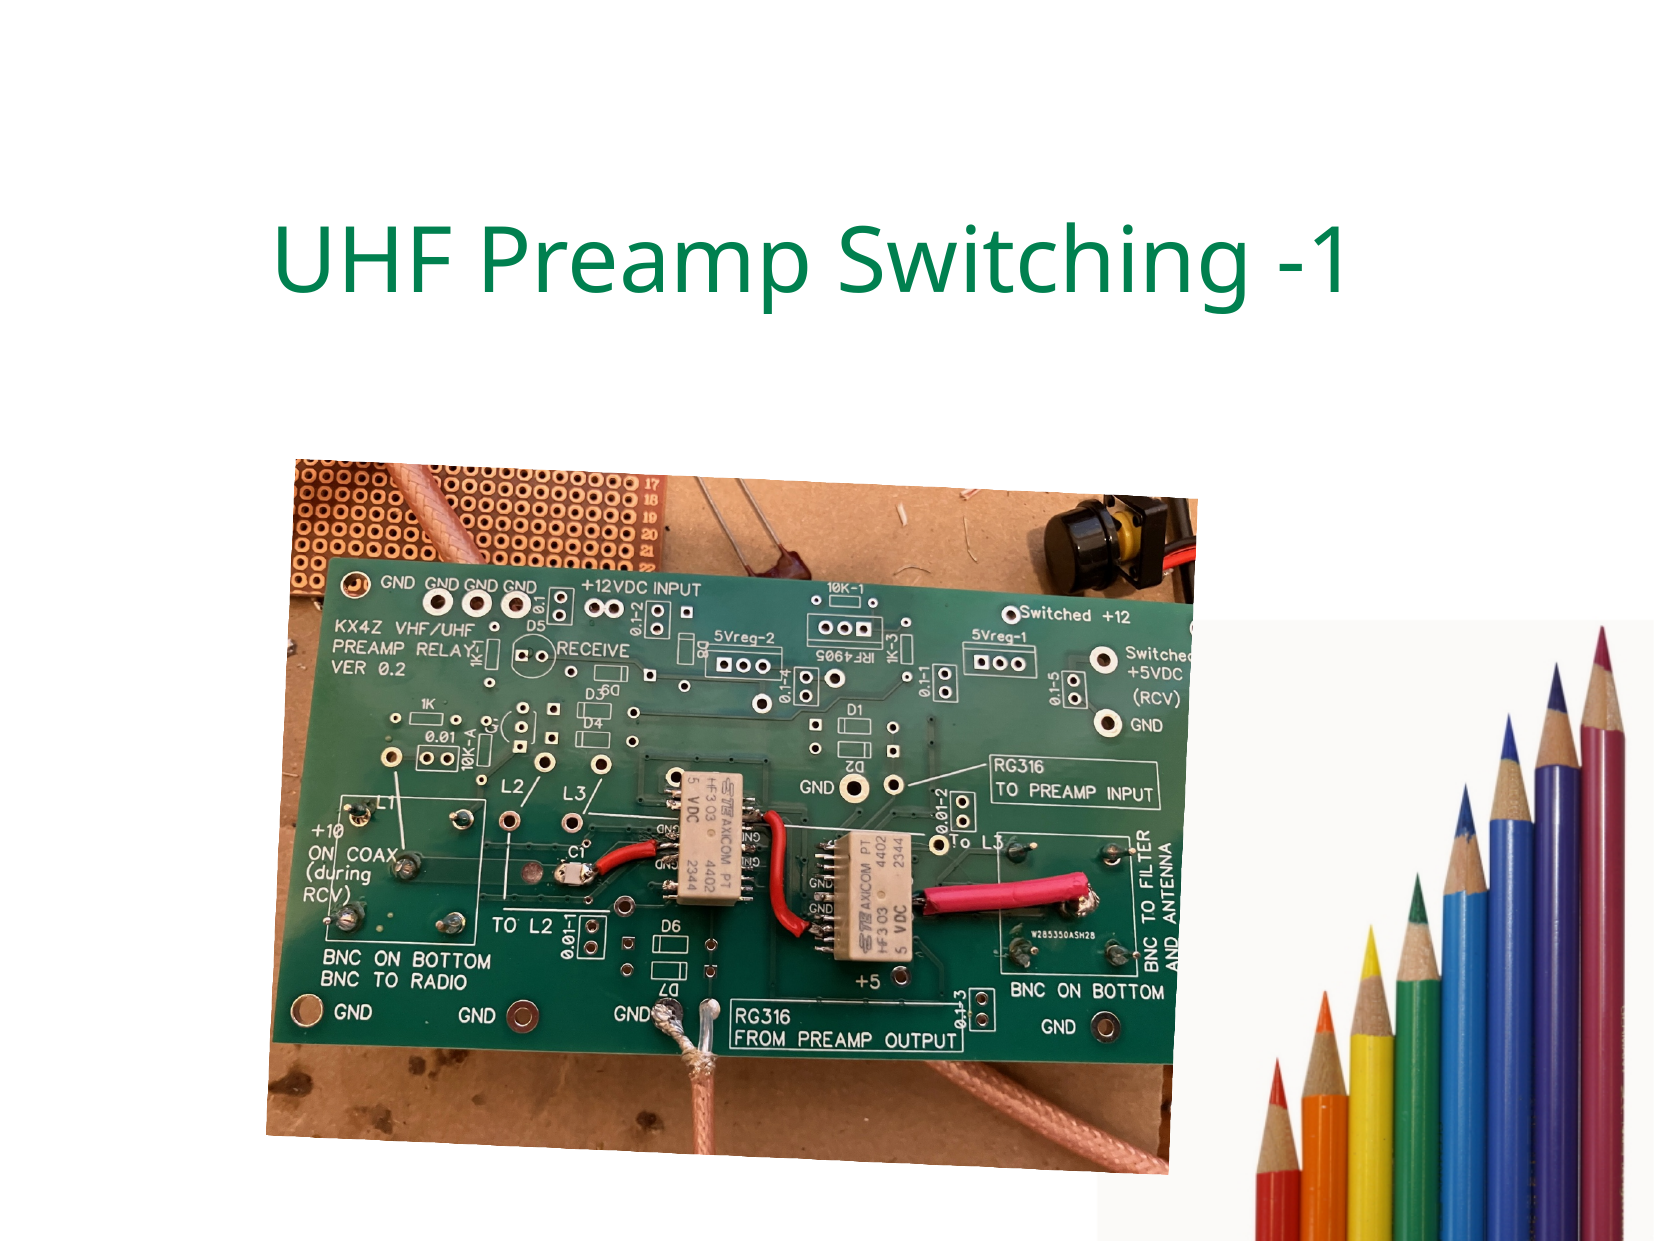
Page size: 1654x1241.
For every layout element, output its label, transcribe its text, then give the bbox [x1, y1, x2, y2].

picture [0, 0, 1654, 1241]
title UHF Preamp Switching -1 [147, 153, 1506, 361]
